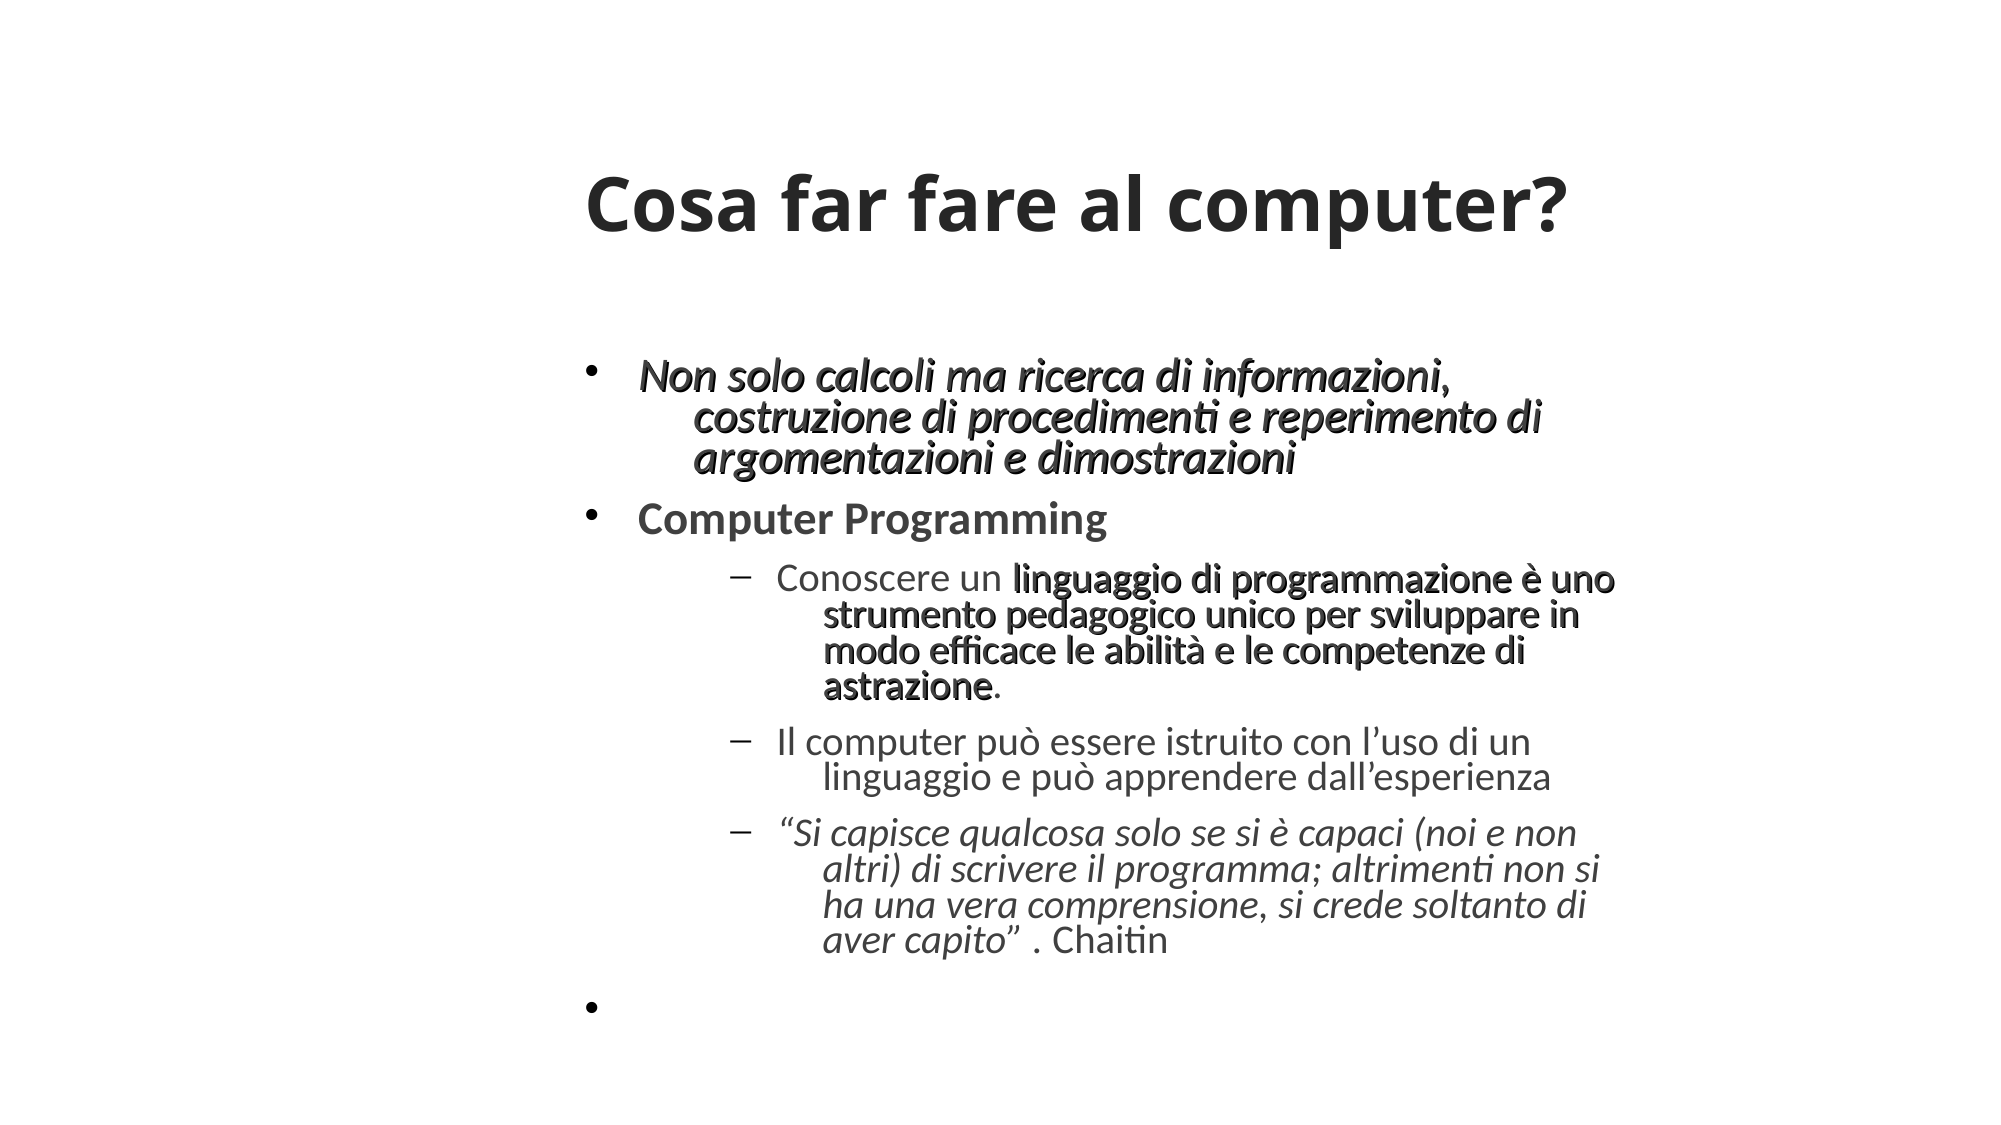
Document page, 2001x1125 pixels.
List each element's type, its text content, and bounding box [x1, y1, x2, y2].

title Cosa far fare al computer? [569, 102, 1651, 313]
list Non solo calcoli ma ricerca di informazioni, costruzione di procedimenti e reperimento di argomentazioni e dimostrazioni Computer Programming Conoscere un linguaggio di programmazione è uno strumento pedagogico unico per sviluppare in modo efficace le abilità e le competenze di astrazione. Il computer può essere istruito con l’uso di un linguaggio e può apprendere dall’esperienza “Si capisce qualcosa solo se si è capaci (noi e non altri) di scrivere il programma; altrimenti non si ha una vera comprensione, si crede soltanto di aver capito” . Chaitin [568, 350, 1651, 970]
